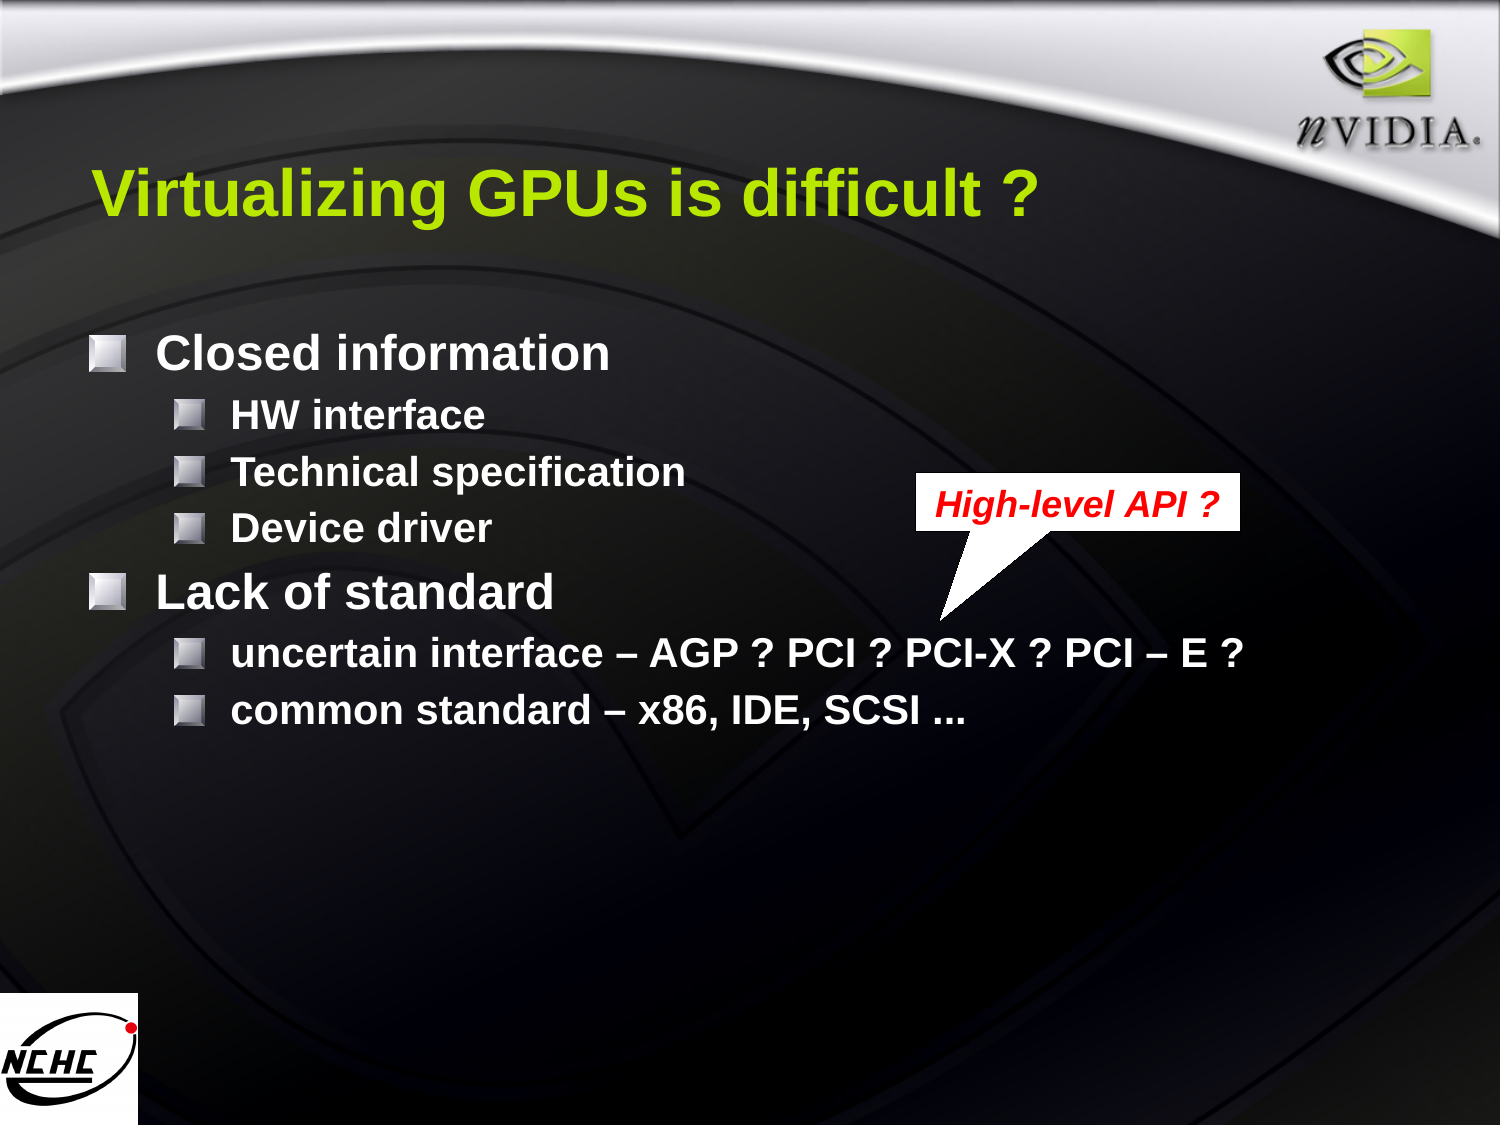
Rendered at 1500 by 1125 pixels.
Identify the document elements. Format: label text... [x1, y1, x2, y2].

text_box High-level API ? [915, 472, 1241, 623]
picture [0, 0, 1500, 1125]
title Virtualizing GPUs is difficult ? [91, 145, 1213, 242]
list Closed information HW interface Technical specification Device driver Lack of standard uncertain interface – AGP ? PCI ? PCI-X ? PCI – E ? common standard – x86, IDE, SCSI ... [89, 325, 1440, 1011]
